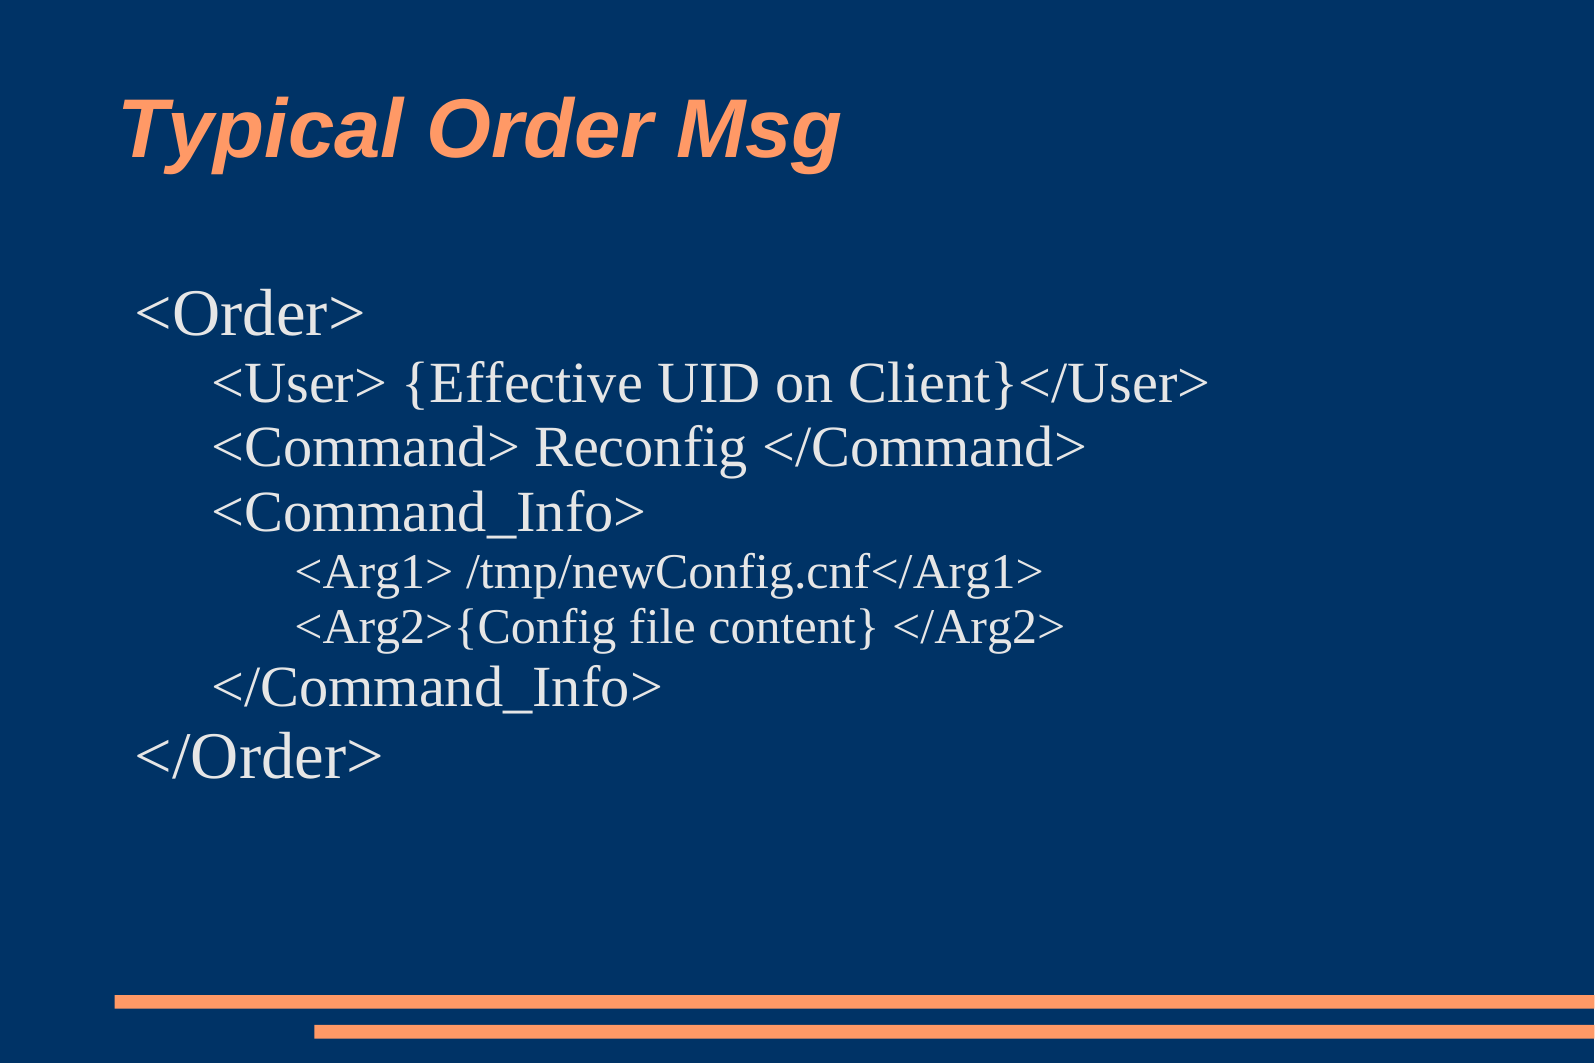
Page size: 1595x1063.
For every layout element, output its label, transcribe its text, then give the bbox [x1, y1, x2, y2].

list <Order> <User> {Effective UID on Client}</User> <Command> Reconfig </Command> <Command_Info> <Arg1> /tmp/newConfig.cnf</Arg1> <Arg2>{Config file content} </Arg2> </Command_Info> </Order> [117, 276, 1505, 971]
title Typical Order Msg [117, 39, 1479, 218]
